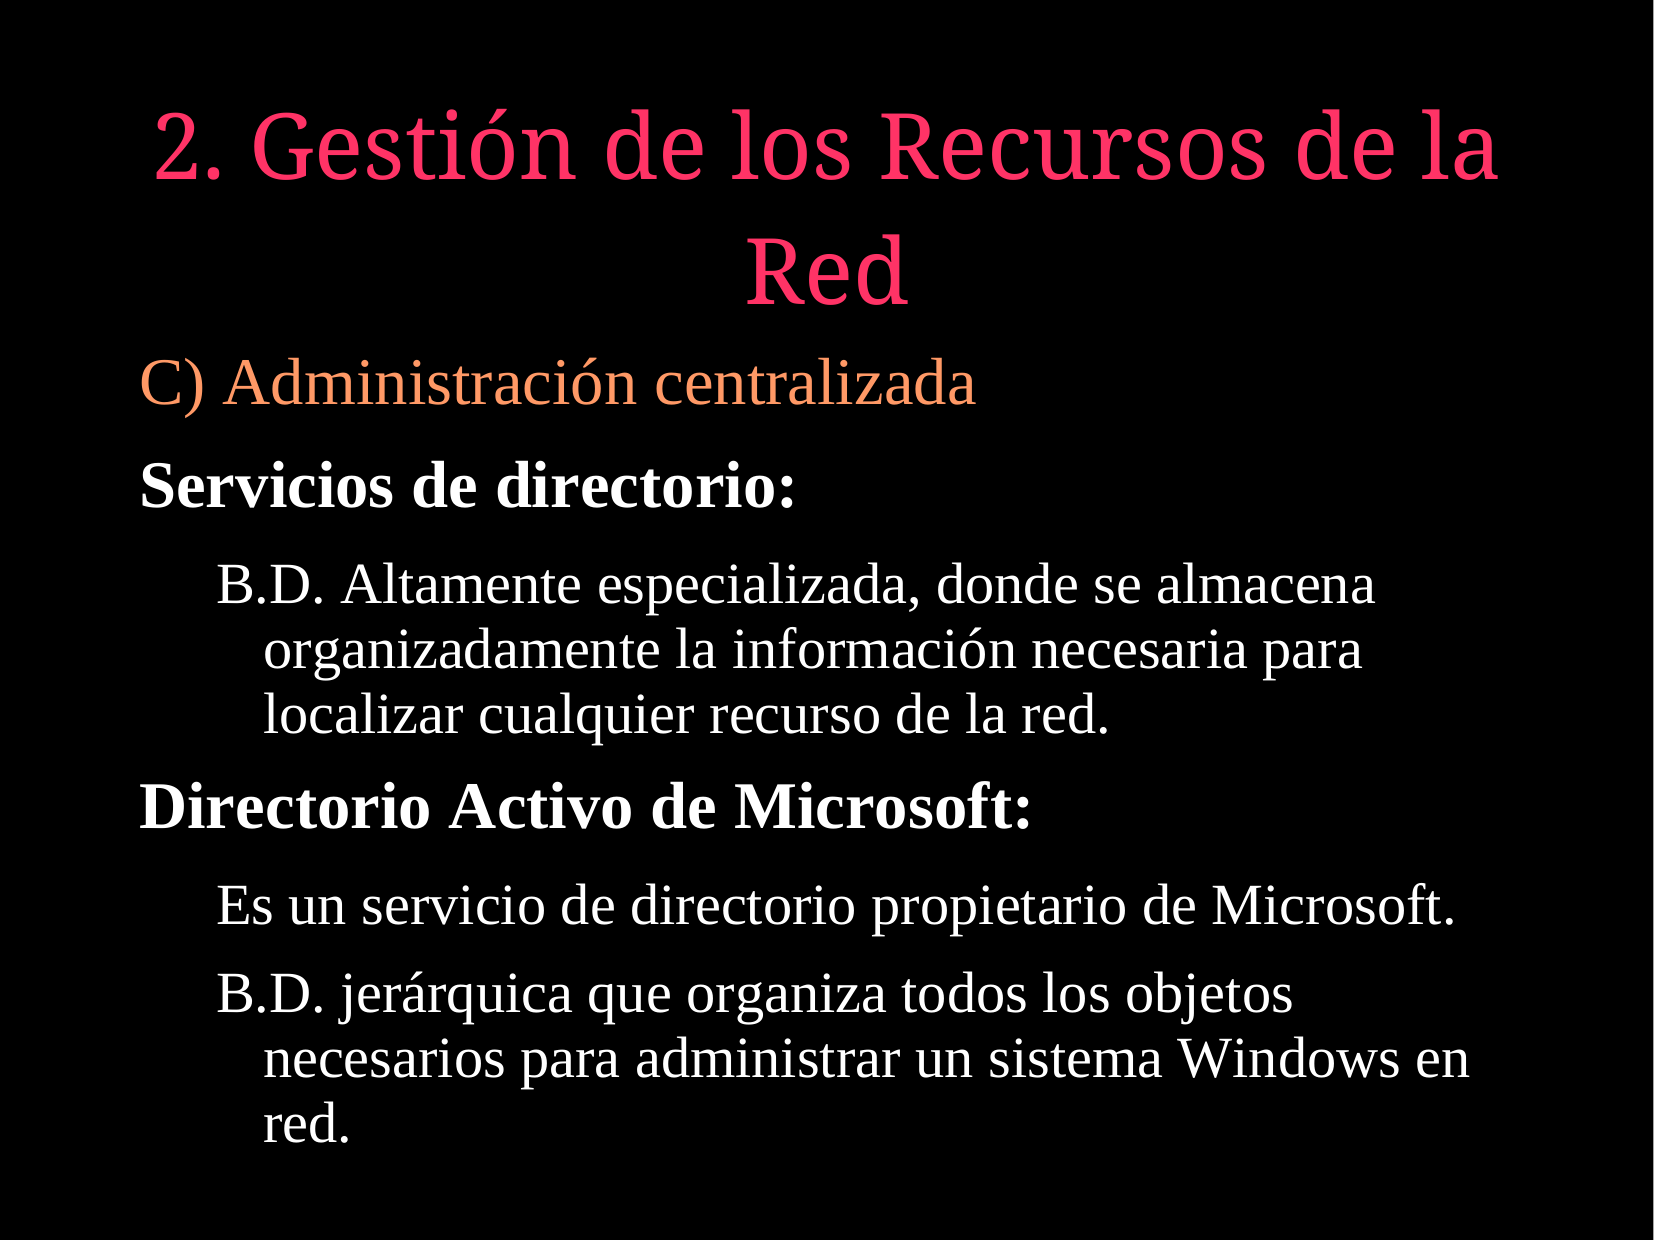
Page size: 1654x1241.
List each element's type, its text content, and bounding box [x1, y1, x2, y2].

list C) Administración centralizada Servicios de directorio: B.D. Altamente especializada, donde se almacena organizadamente la información necesaria para localizar cualquier recurso de la red. Directorio Activo de Microsoft: Es un servicio de directorio propietario de Microsoft. B.D. jerárquica que organiza todos los objetos necesarios para administrar un sistema Windows en red. [121, 344, 1534, 1162]
title 2. Gestión de los Recursos de la Red [121, 82, 1534, 331]
